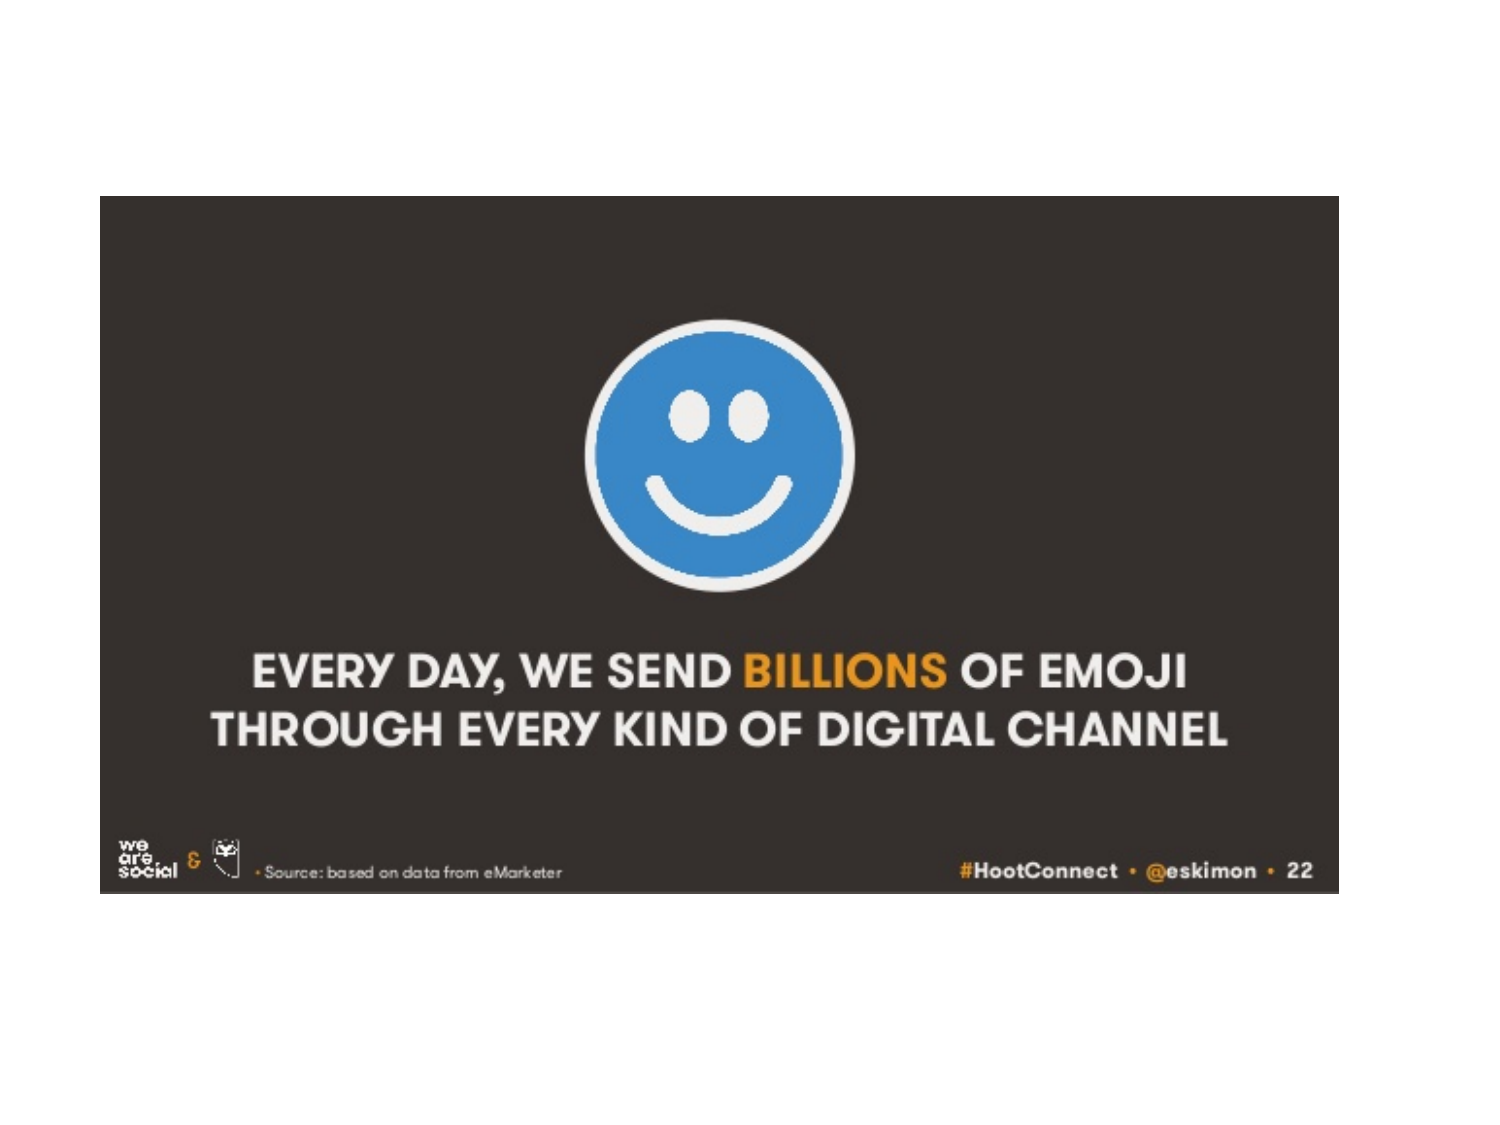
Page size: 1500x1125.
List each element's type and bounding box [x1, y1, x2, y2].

picture [100, 196, 1339, 894]
